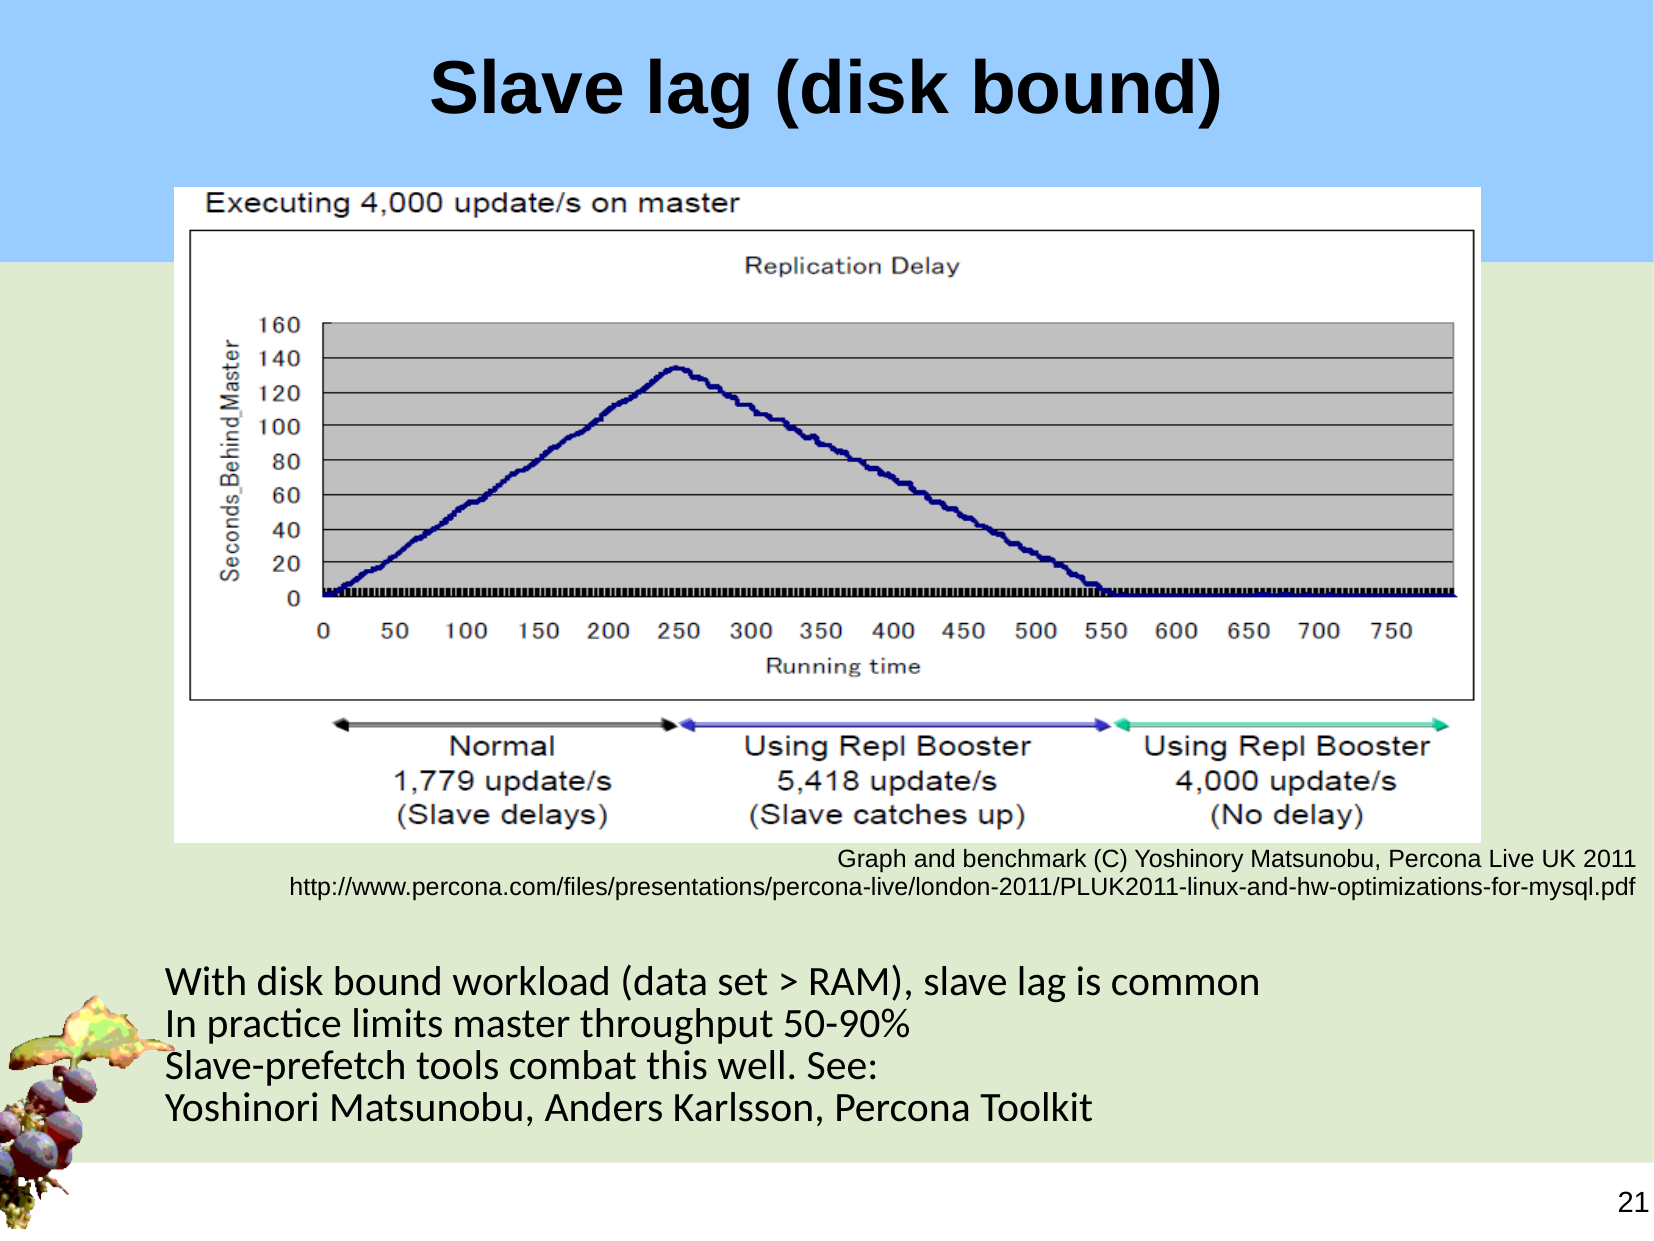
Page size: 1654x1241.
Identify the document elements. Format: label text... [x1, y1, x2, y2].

text_box With disk bound workload (data set > RAM), slave lag is common In practice limits master throughput 50-90% Slave-prefetch tools combat this well. See: Yoshinori Matsunobu, Anders Karlsson, Percona Toolkit [150, 957, 1576, 1167]
title Slave lag (disk bound) [82, 37, 1571, 139]
text_box Graph and benchmark (C) Yoshinory Matsunobu, Percona Live UK 2011 http://www.percona.com/files/presentations/percona-live/london-2011/PLUK2011-linux-and-hw-optimizations-for-mysql.pdf [60, 837, 1654, 908]
picture [174, 187, 1481, 837]
picture [0, 990, 188, 1229]
